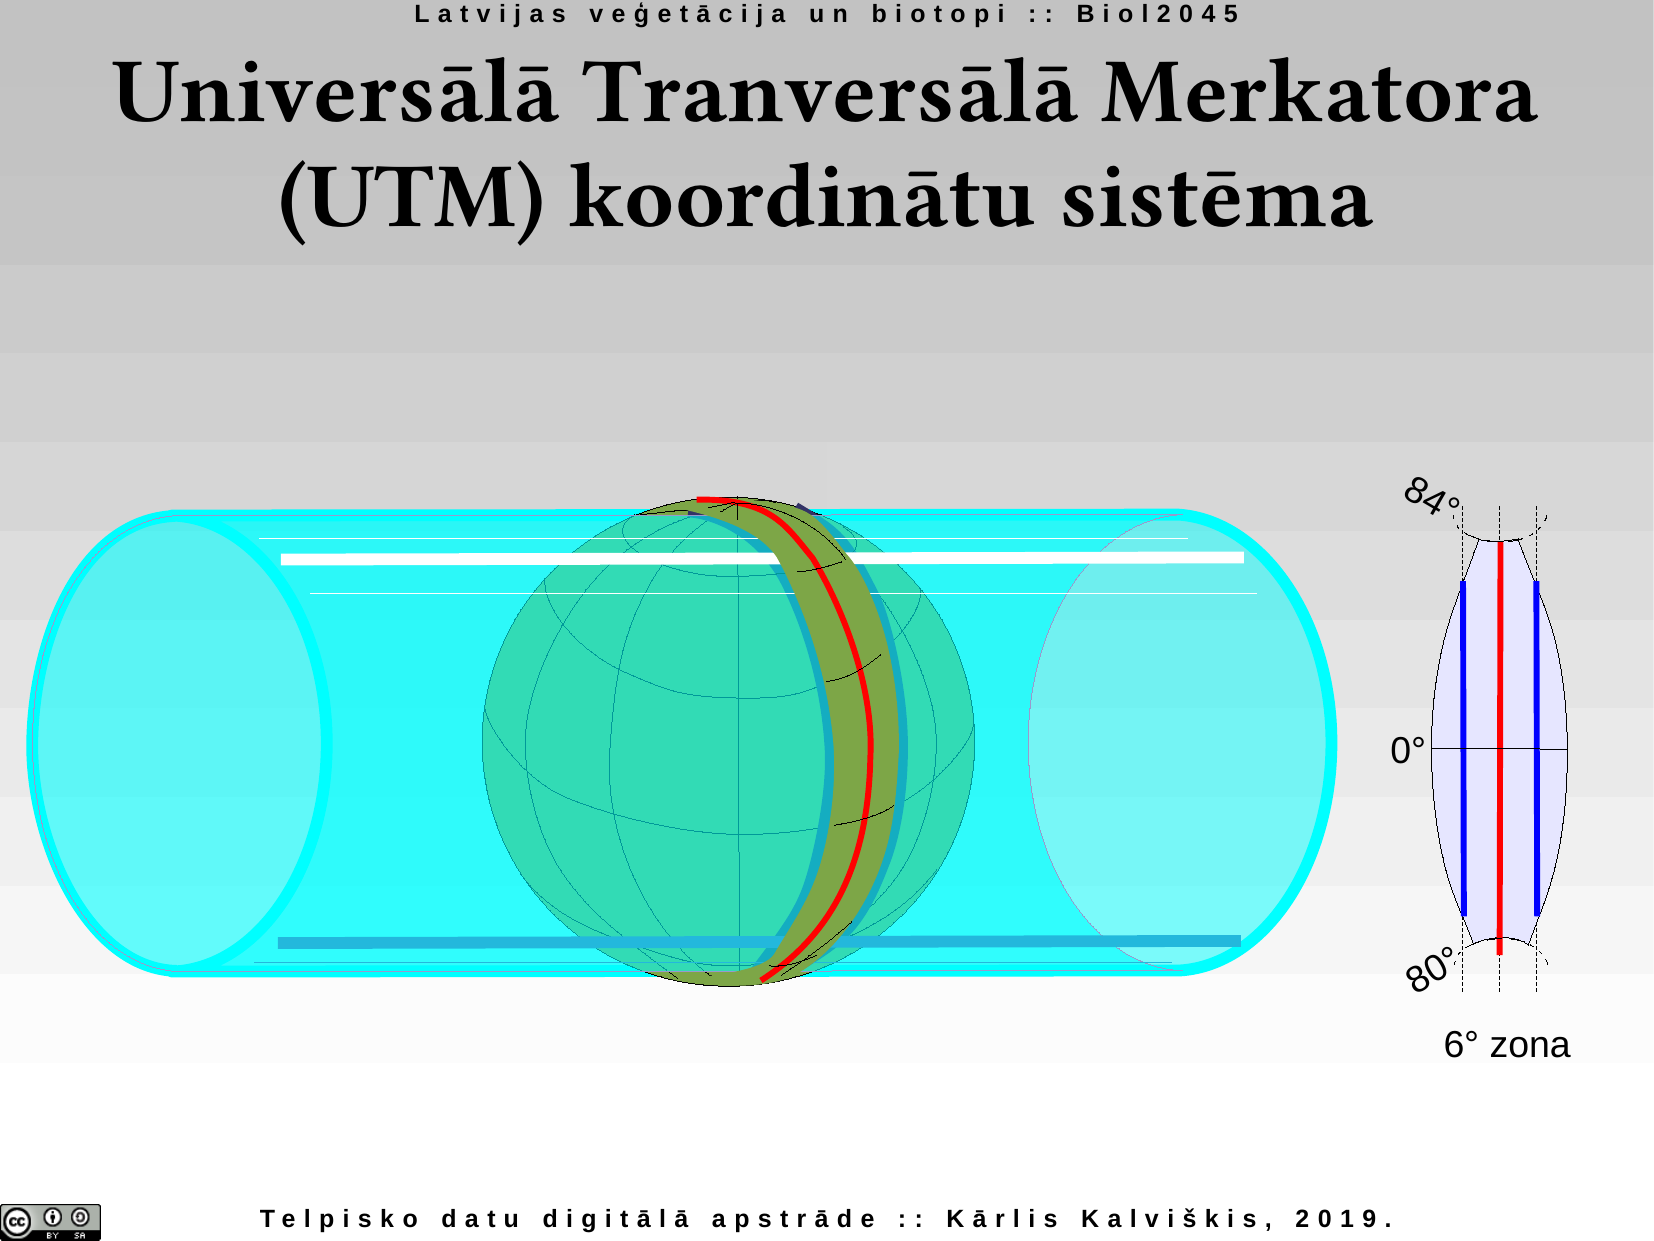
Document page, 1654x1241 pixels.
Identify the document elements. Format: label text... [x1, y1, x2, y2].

text_box [1431, 749, 1460, 911]
text_box 80° [1398, 937, 1469, 1003]
text_box [1503, 749, 1539, 946]
text_box [1462, 749, 1497, 944]
title Universālā Tranversālā Merkatora (UTM) koordinātu sistēma [0, 1, 1654, 287]
picture [0, 287, 1654, 1241]
text_box 84° [1397, 467, 1468, 533]
text_box [1540, 594, 1568, 912]
text_box [1431, 590, 1460, 748]
text_box [1463, 538, 1535, 748]
text_box [32, 497, 1332, 987]
text_box 0° [1390, 729, 1427, 772]
text_box 6° zona [1443, 1023, 1571, 1066]
